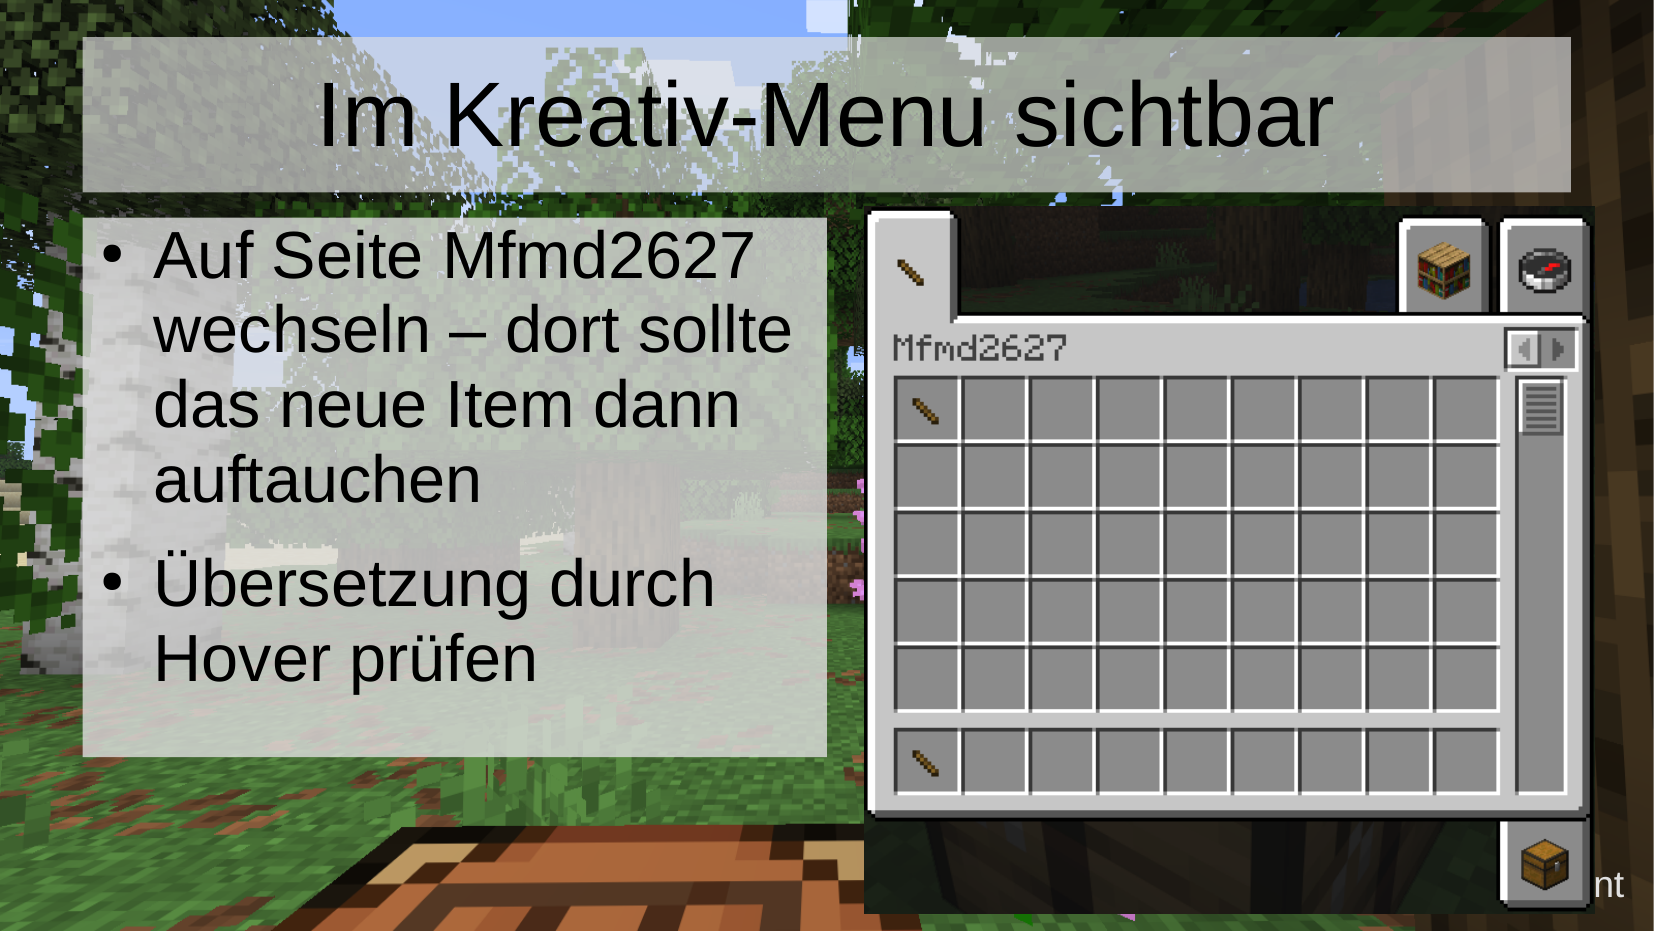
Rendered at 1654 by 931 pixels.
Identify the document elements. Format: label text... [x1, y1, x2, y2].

list Auf Seite Mfmd2627 wechseln – dort sollte das neue Item dann auftauchen Übersetzung durch Hover prüfen [82, 217, 827, 758]
title Im Kreativ-Menu sichtbar [82, 37, 1571, 193]
picture [0, 0, 1654, 931]
